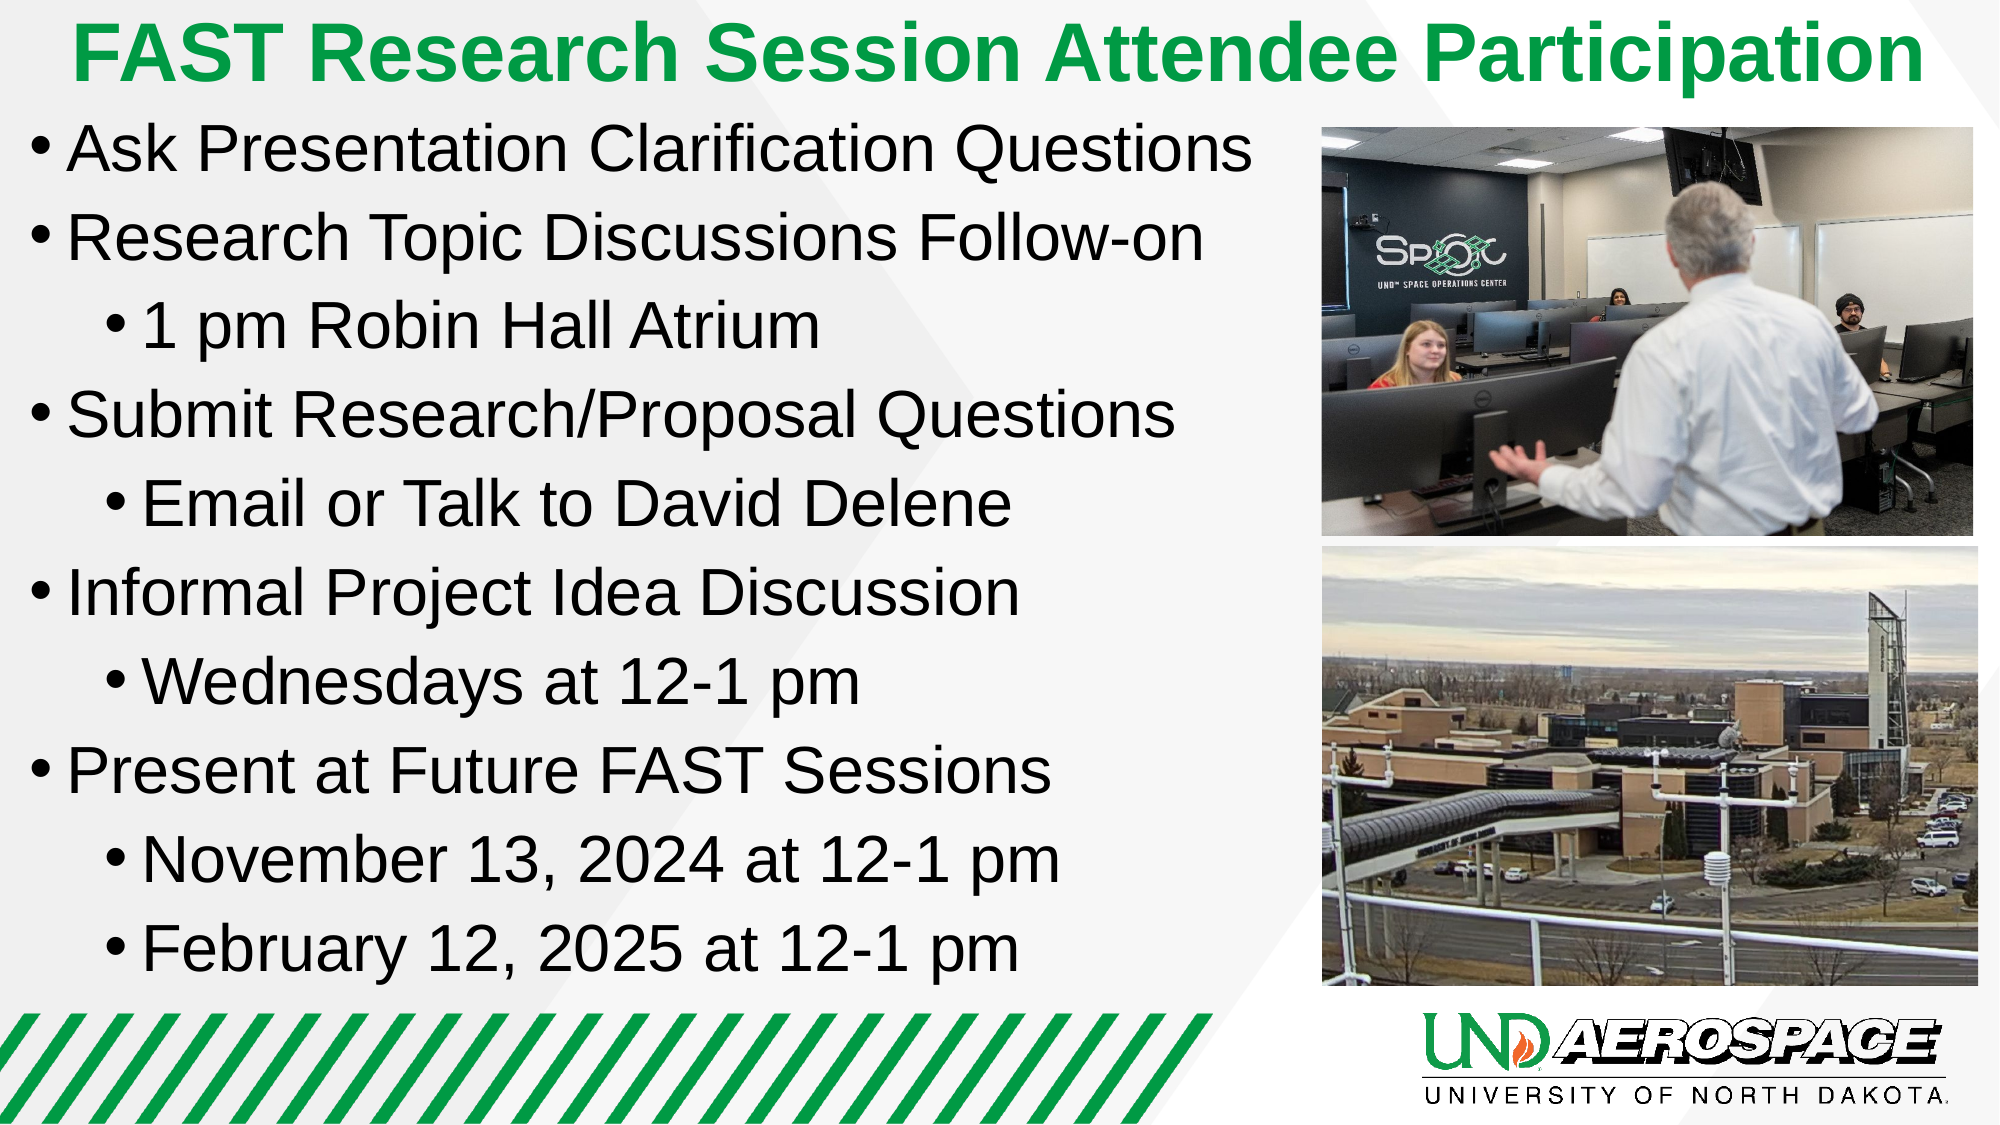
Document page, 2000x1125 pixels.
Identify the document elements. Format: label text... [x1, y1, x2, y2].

picture [0, 96, 2000, 1125]
text_box FAST Research Session Attendee Participation [0, 0, 2000, 96]
text_box Ask Presentation Clarification Questions Research Topic Discussions Follow-on 1 pm Robin Hall Atrium Submit Research/Proposal Questions Email or Talk to David Delene Informal Project Idea Discussion Wednesdays at 12-1 pm Present at Future FAST Sessions November 13, 2024 at 12-1 pm February 12, 2025 at 12-1 pm [14, 97, 1500, 1012]
